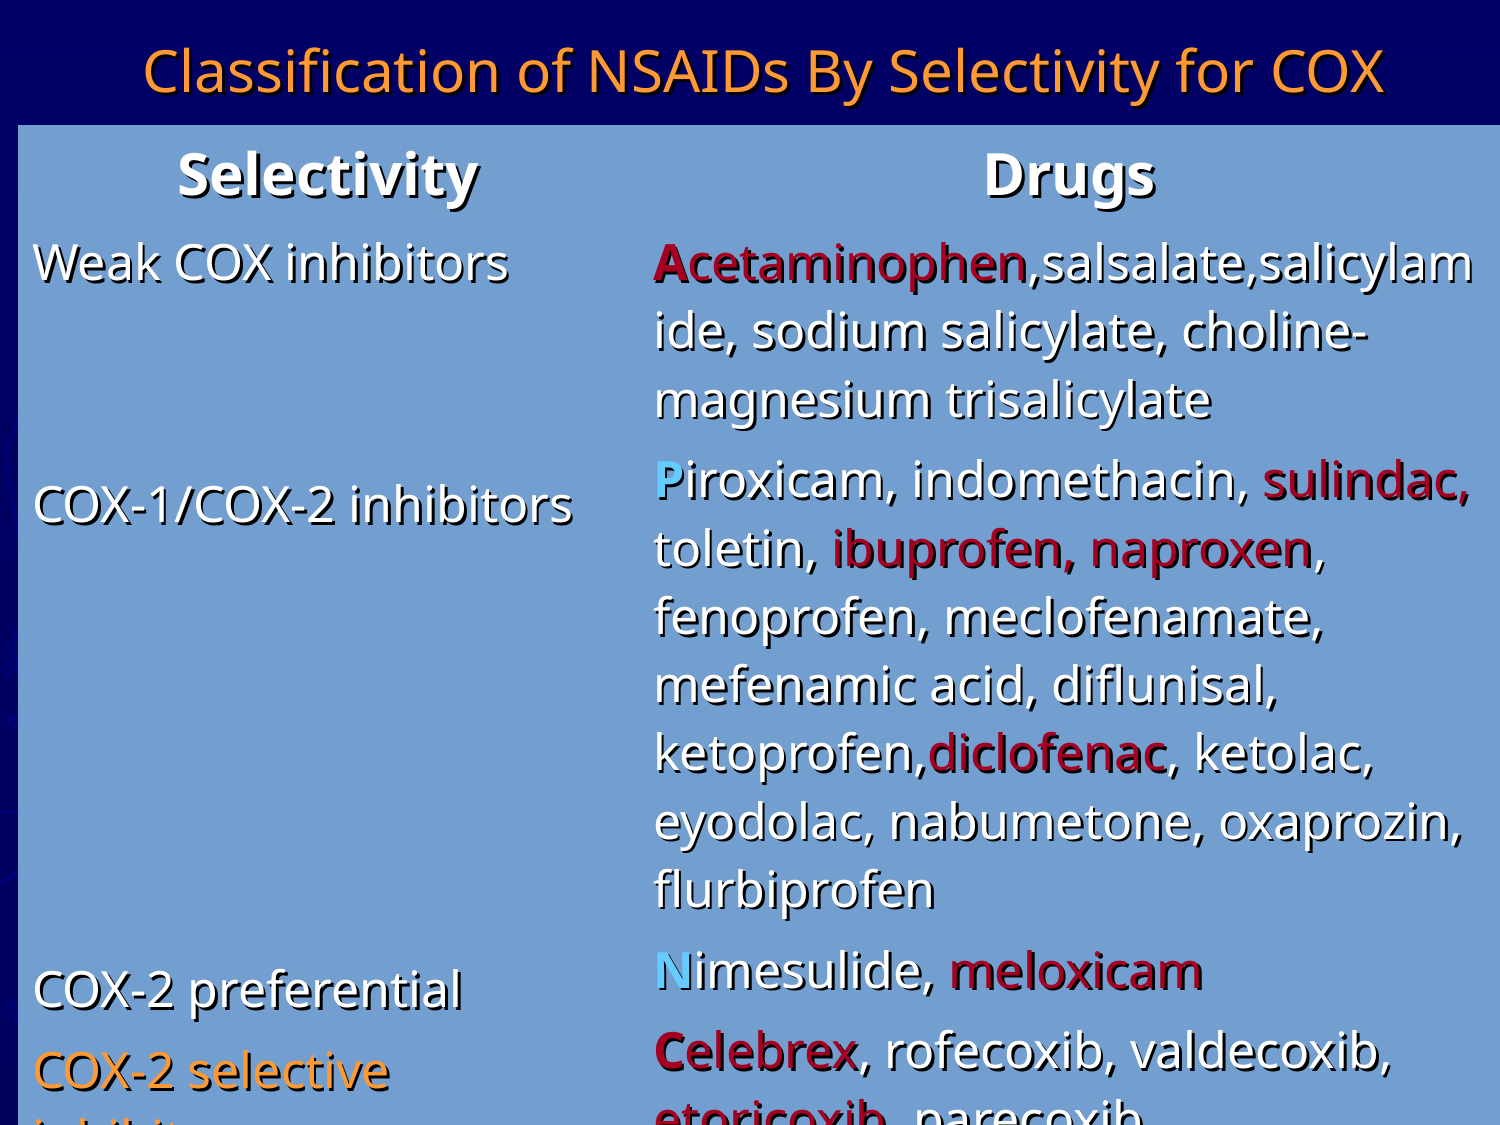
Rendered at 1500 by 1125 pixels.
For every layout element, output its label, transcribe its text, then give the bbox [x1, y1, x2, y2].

table_header Drugs [638, 125, 1500, 220]
table_cell Acetaminophen,salsalate,salicylamide, sodium salicylate, choline-magnesium trisalicylate Piroxicam, indomethacin, sulindac, toletin, ibuprofen, naproxen, fenoprofen, meclofenamate, mefenamic acid, diflunisal, ketoprofen,diclofenac, ketolac, eyodolac, nabumetone, oxaprozin, flurbiprofen Nimesulide, meloxicam Celebrex, rofecoxib, valdecoxib, etoricoxib, parecoxib [638, 220, 1500, 1125]
title Classification of NSAIDs By Selectivity for COX [88, 0, 1439, 125]
table_cell Weak COX inhibitors COX-1/COX-2 inhibitors COX-2 preferential COX-2 selective inhibitors [18, 220, 638, 1125]
table_header Selectivity [18, 125, 638, 220]
